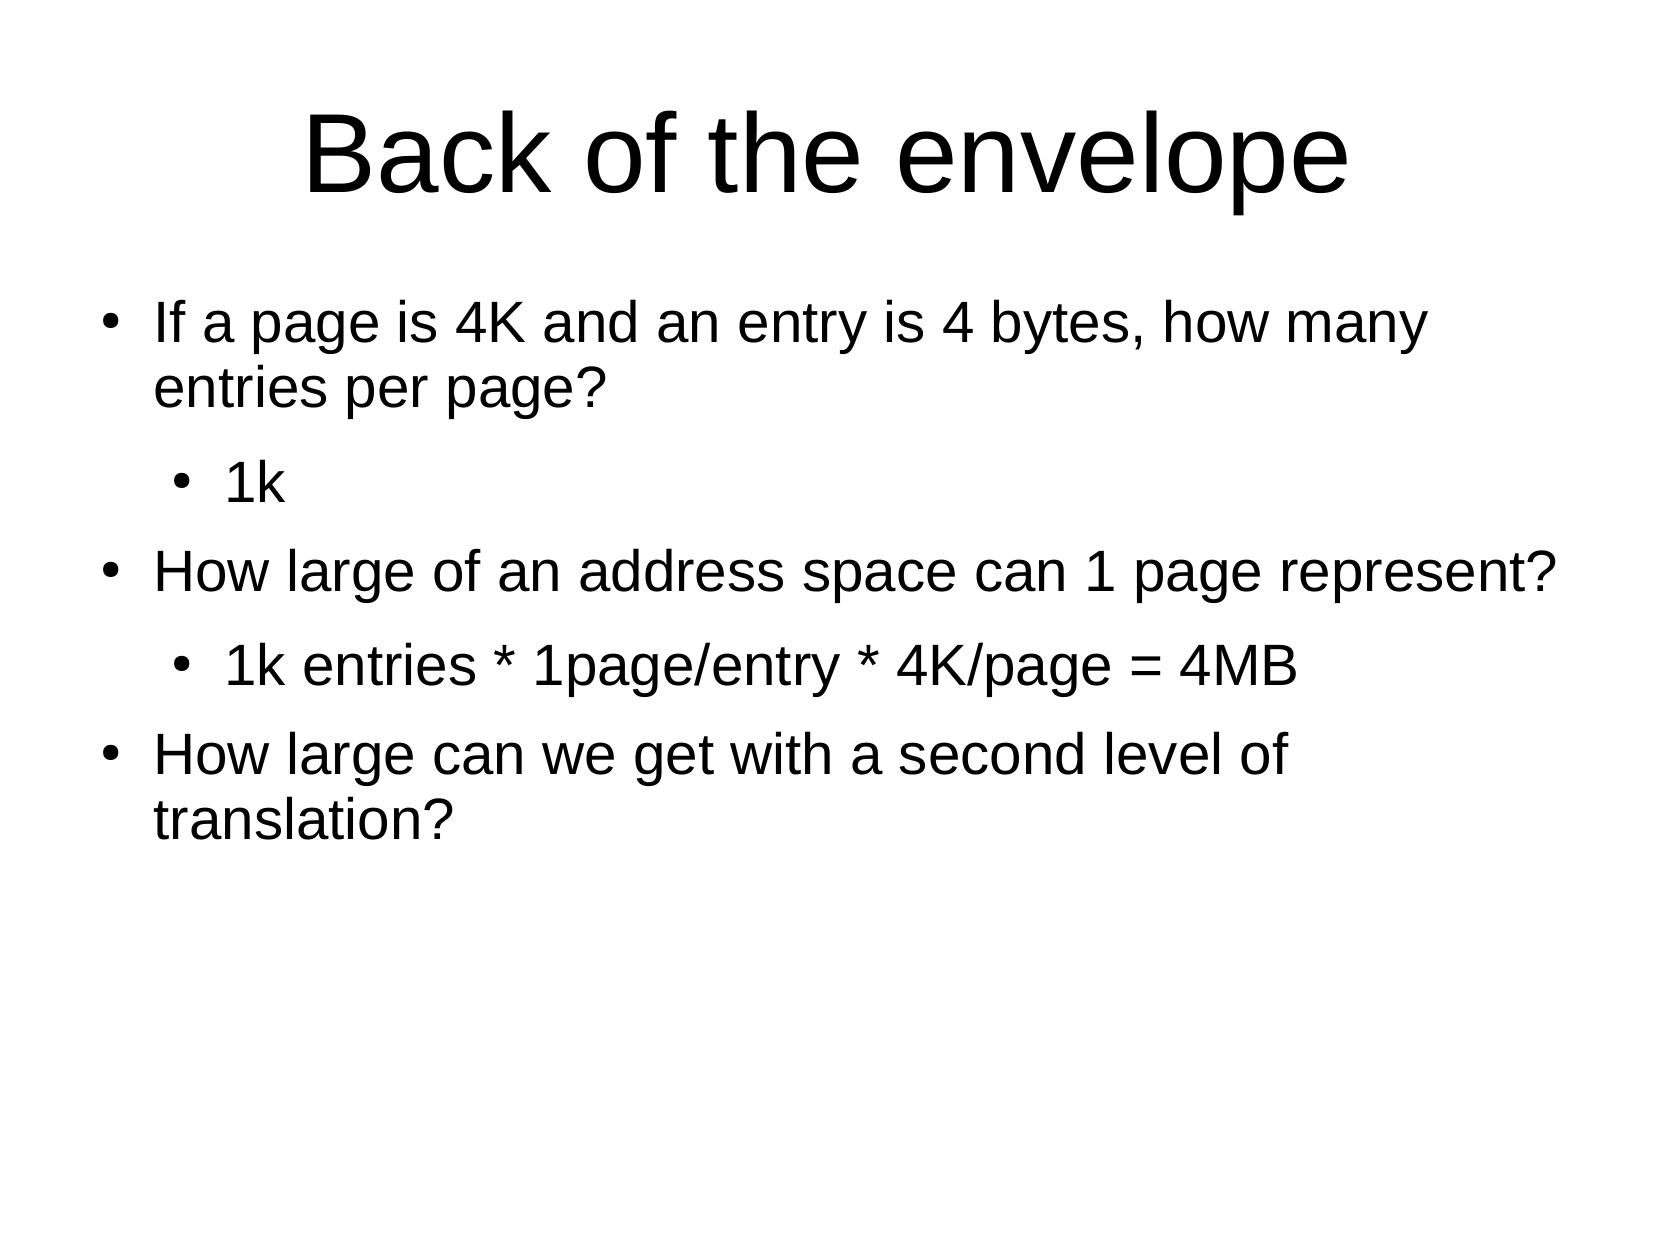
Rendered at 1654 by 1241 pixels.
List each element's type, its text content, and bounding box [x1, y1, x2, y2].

title Back of the envelope [82, 49, 1571, 257]
list If a page is 4K and an entry is 4 bytes, how many entries per page? 1k How large of an address space can 1 page represent? 1k entries * 1page/entry * 4K/page = 4MB How large can we get with a second level of translation? [82, 290, 1571, 1010]
